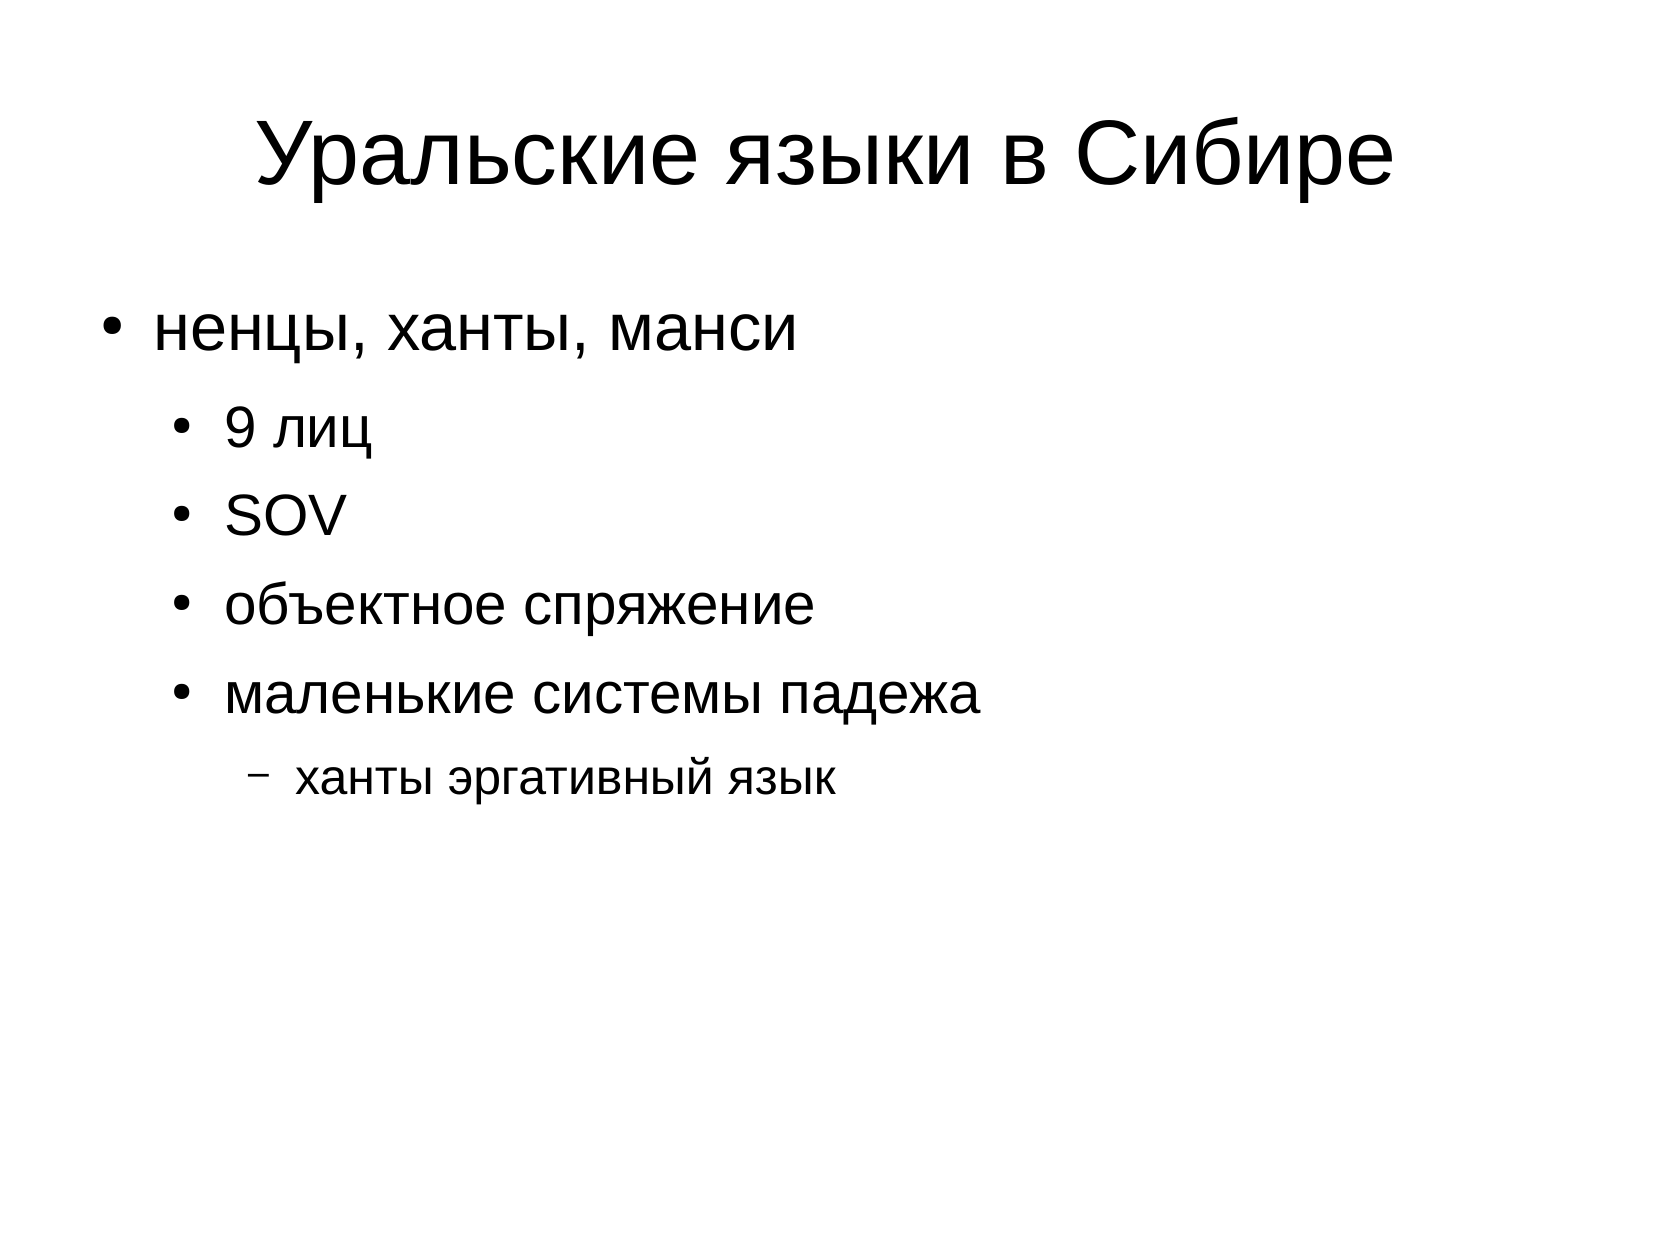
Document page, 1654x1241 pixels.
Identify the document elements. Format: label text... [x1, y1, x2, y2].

title Уральские языки в Сибире [82, 49, 1571, 257]
list ненцы, ханты, манси 9 лиц SOV объектное спряжение маленькие системы падежа ханты эргативный язык [82, 290, 1571, 1109]
